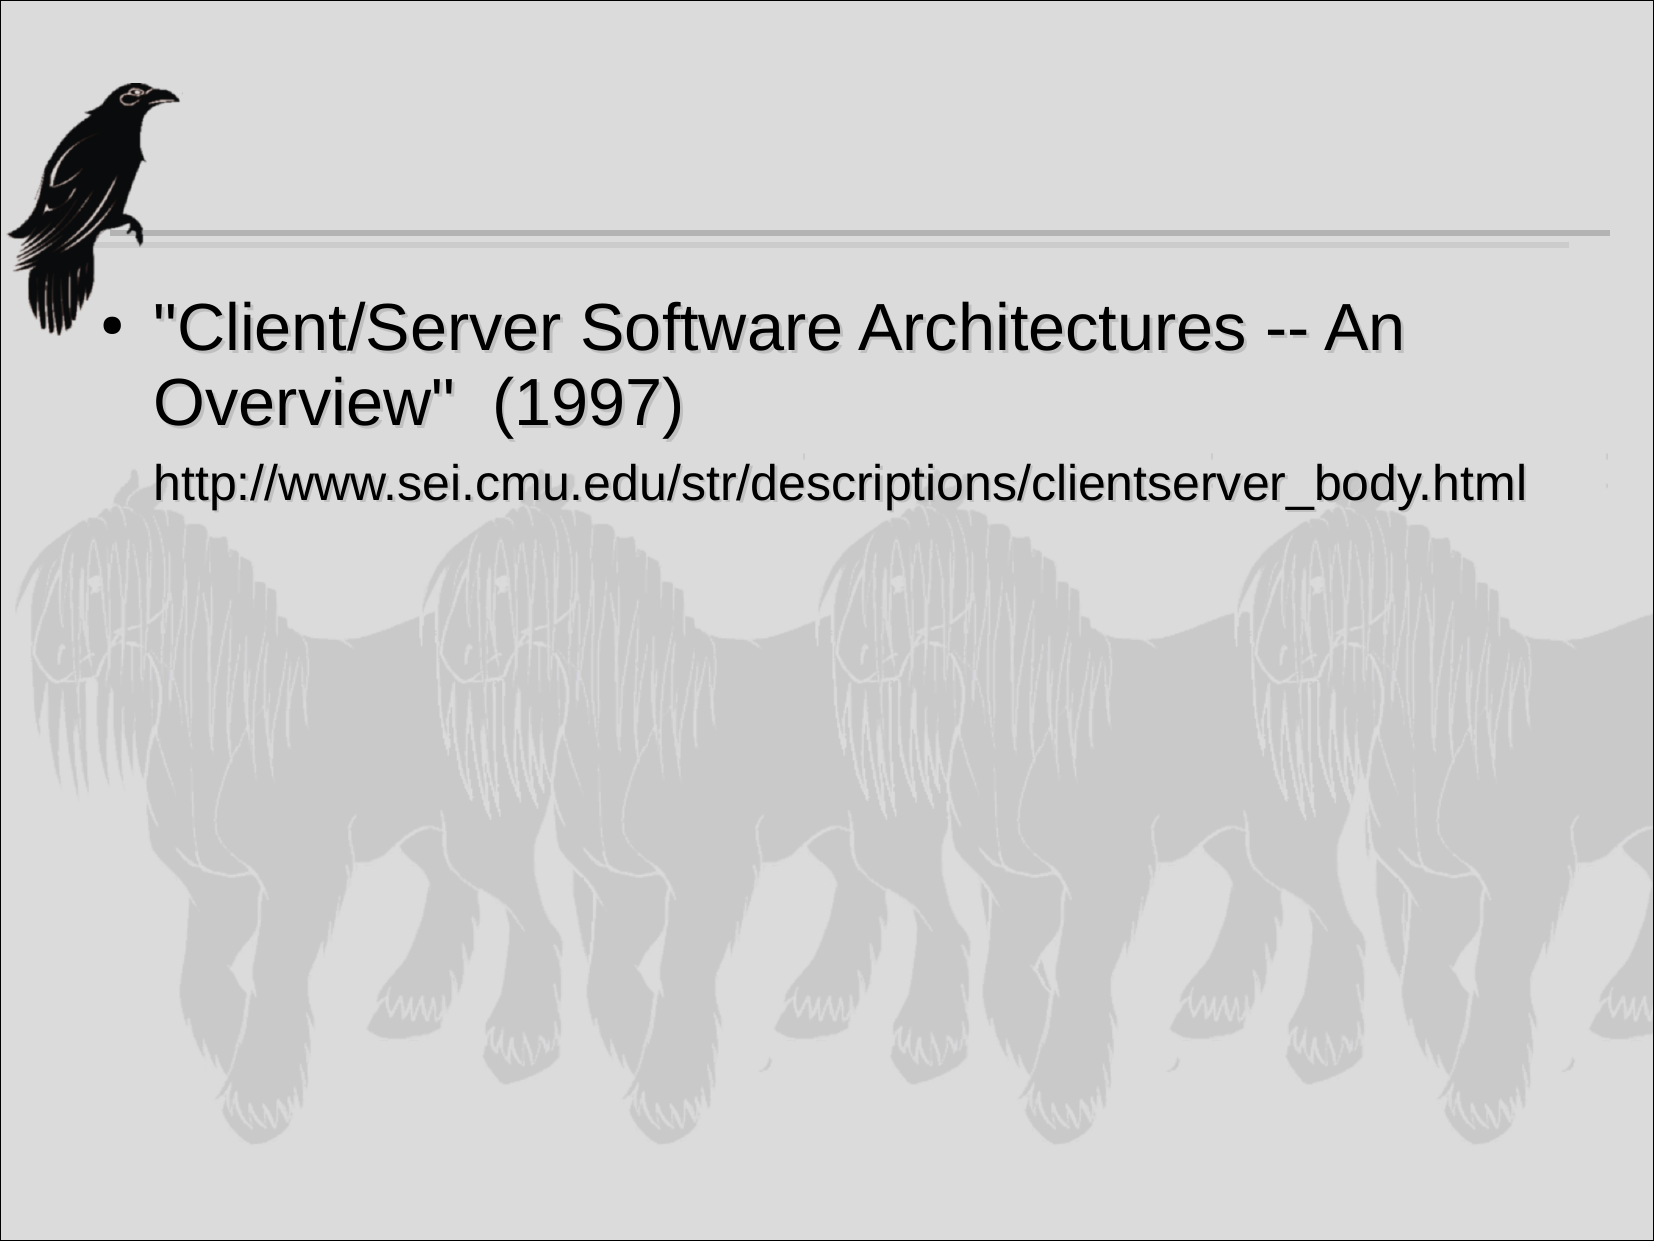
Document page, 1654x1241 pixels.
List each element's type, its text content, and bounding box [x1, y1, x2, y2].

list "Client/Server Software Architectures -- An Overview" (1997) http://www.sei.cmu.edu/str/descriptions/clientserver_body.html [82, 290, 1571, 1109]
picture [5, 83, 183, 336]
